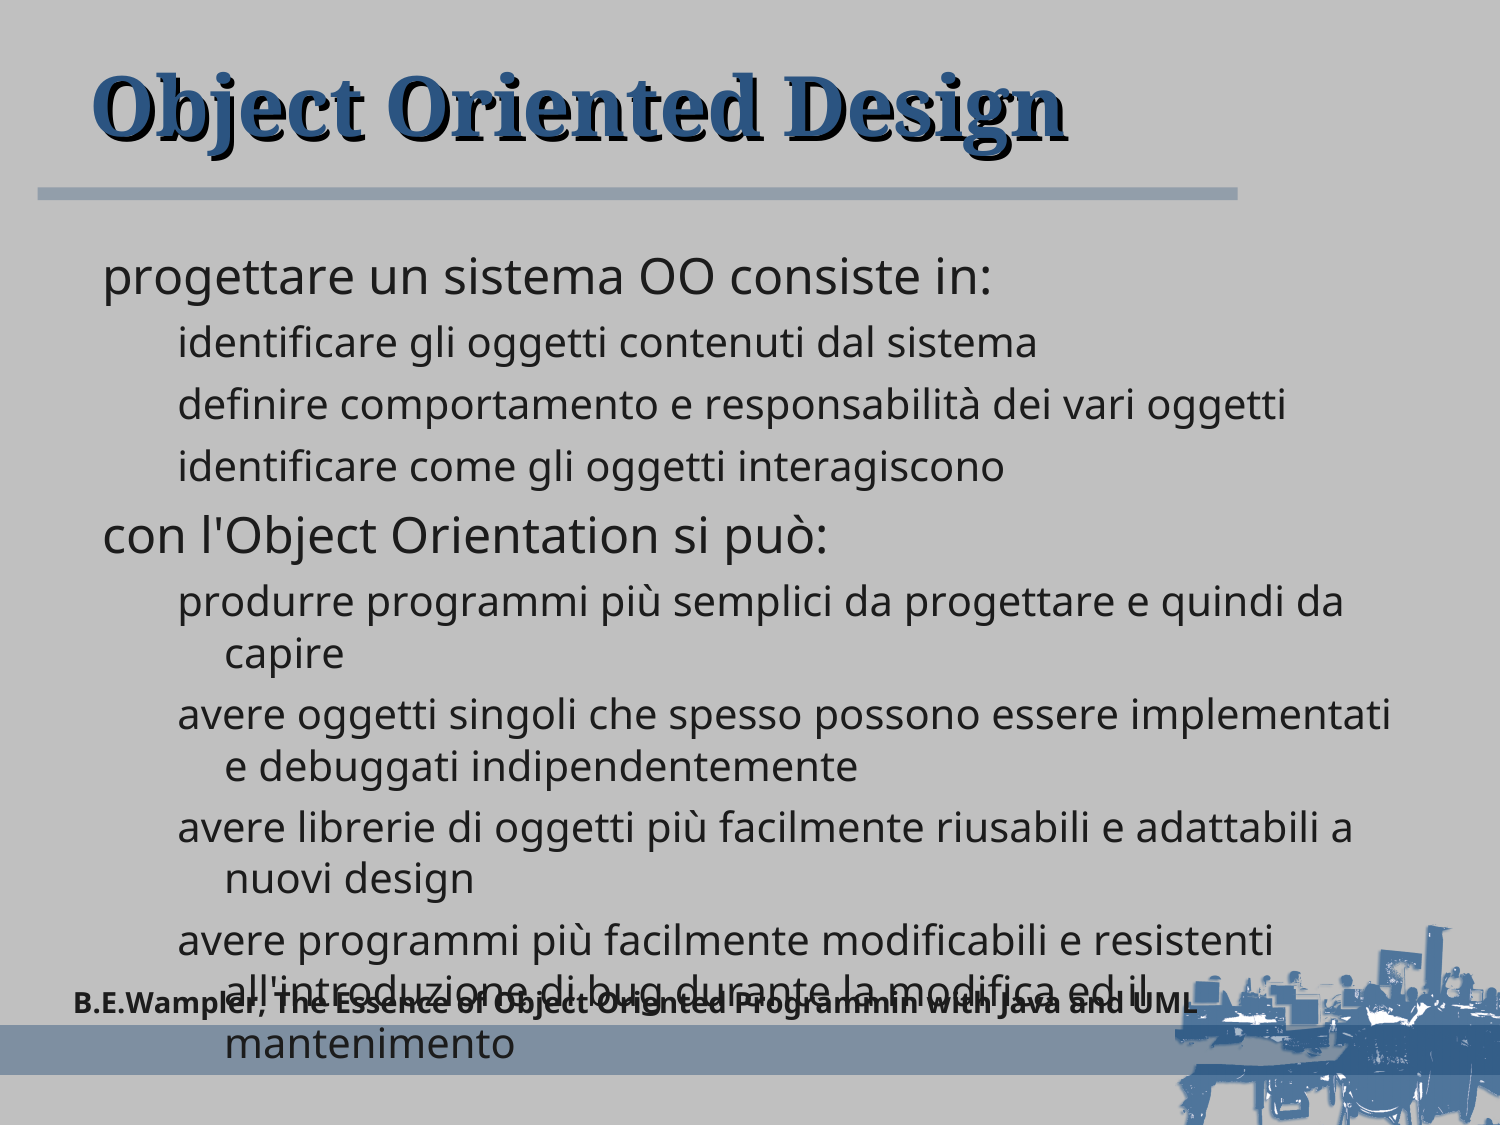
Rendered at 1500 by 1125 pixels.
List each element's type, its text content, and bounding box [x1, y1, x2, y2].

text_box B.E.Wampler, The Essence of Object Oriented Programmin with Java and UML [58, 975, 1214, 1031]
title Object Oriented Design [75, 35, 1426, 174]
list progettare un sistema OO consiste in: identificare gli oggetti contenuti dal sistema definire comportamento e responsabilità dei vari oggetti identificare come gli oggetti interagiscono con l'Object Orientation si può: produrre programmi più semplici da progettare e quindi da capire avere oggetti singoli che spesso possono essere implementati e debuggati indipendentemente avere librerie di oggetti più facilmente riusabili e adattabili a nuovi design avere programmi più facilmente modificabili e resistenti all'introduzione di bug durante la modifica ed il mantenimento [87, 237, 1426, 972]
